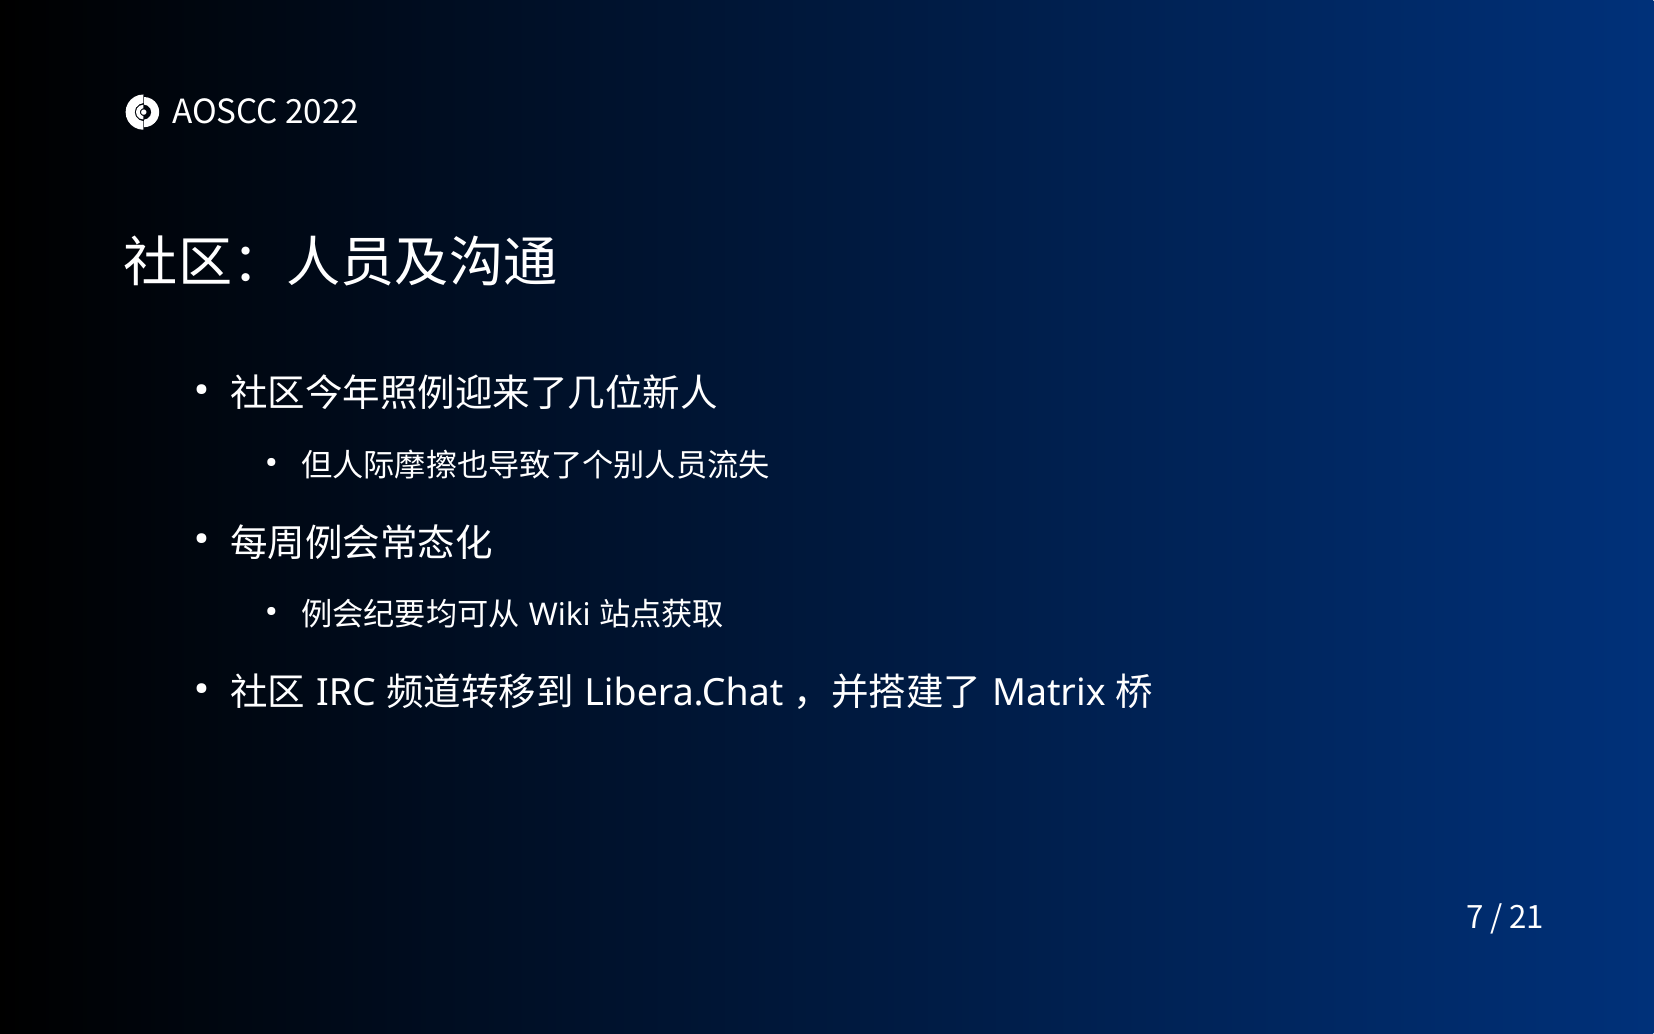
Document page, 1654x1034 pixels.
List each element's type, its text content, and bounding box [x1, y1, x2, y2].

subtitle 社区：人员及沟通 [124, 218, 1536, 297]
text_box AOSCC 2022 [172, 84, 1654, 134]
text_box <编号> / 21 [1086, 885, 1560, 957]
text_box 社区今年照例迎来了几位新人 但人际摩擦也导致了个别人员流失 每周例会常态化 例会纪要均可从Wiki站点获取 社区IRC频道转移到Libera.Chat，并搭建了Matrix桥 [124, 336, 1536, 717]
picture [118, 88, 167, 136]
